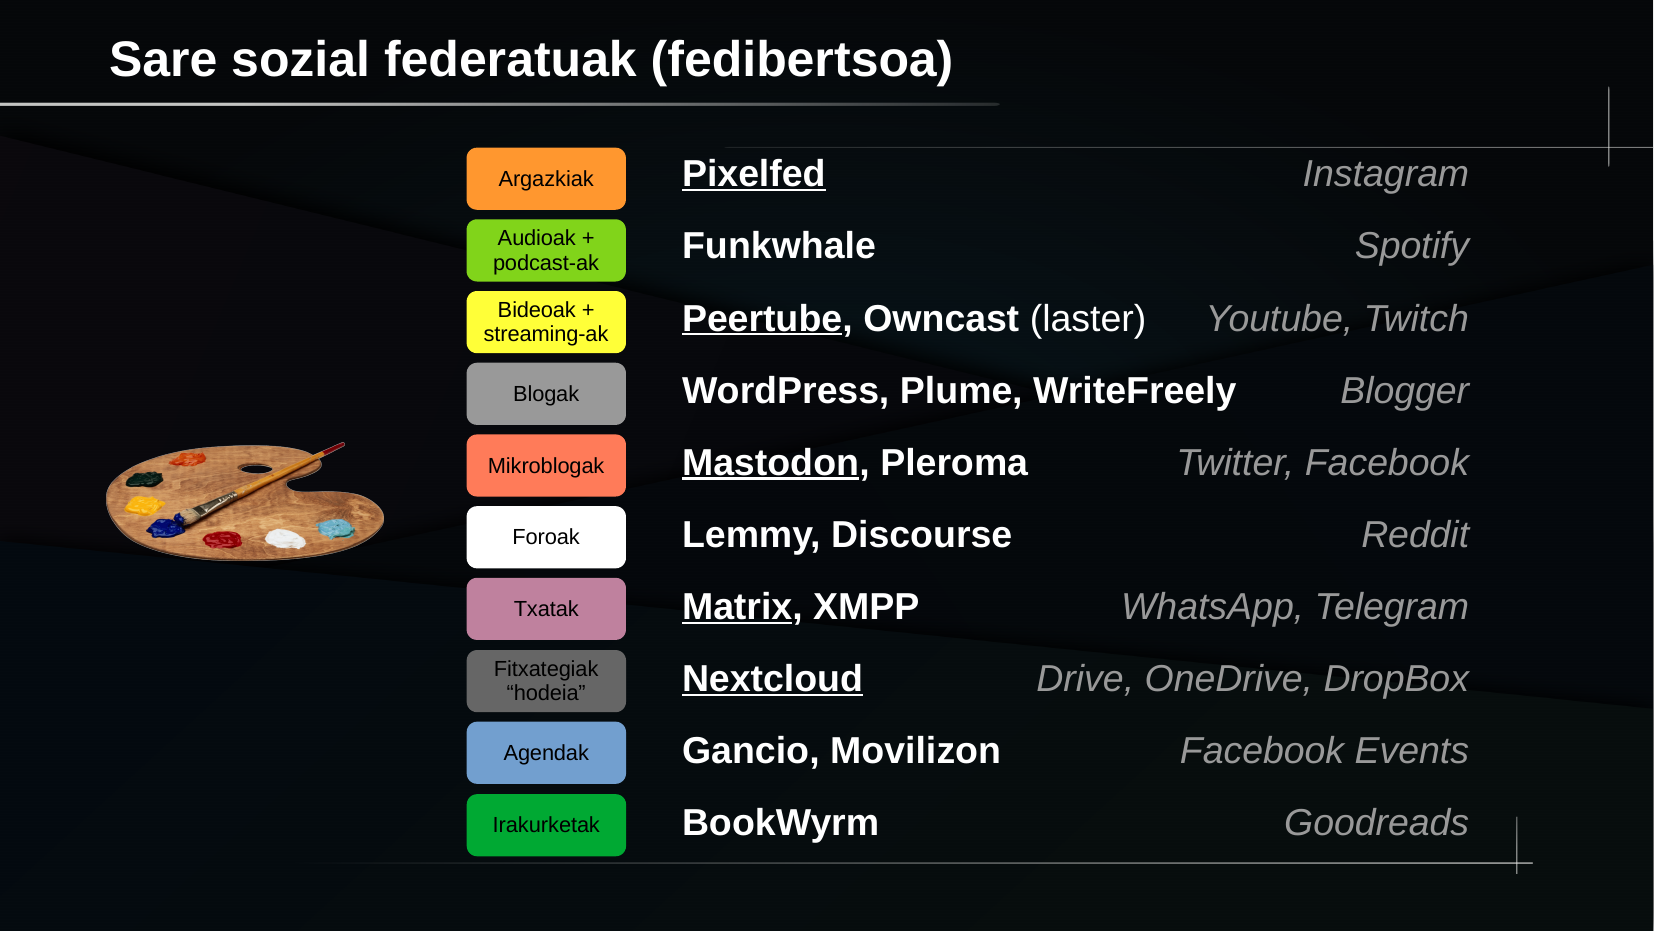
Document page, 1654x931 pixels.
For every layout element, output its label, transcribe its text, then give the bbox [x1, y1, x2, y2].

text_box Mikroblogak [466, 434, 626, 497]
text_box Instagram Spotify Youtube, Twitch Blogger Twitter, Facebook Reddit WhatsApp, Telegram Drive, OneDrive, DropBox Facebook Events Goodreads [1021, 145, 1489, 875]
text_box Bideoak + streaming-ak [466, 291, 626, 354]
text_box Foroak [466, 506, 626, 569]
text_box Blogak [466, 362, 626, 425]
text_box Irakurketak [466, 794, 627, 857]
text_box Fitxategiak “hodeia” [466, 650, 627, 713]
text_box Pixelfed Funkwhale Peertube, Owncast (laster) WordPress, Plume, WriteFreely Mastodon, Pleroma Lemmy, Discourse Matrix, XMPP Nextcloud Gancio, Movilizon BookWyrm [667, 145, 1021, 875]
text_box Sare sozial federatuak (fedibertsoa) [94, 23, 1512, 95]
text_box Agendak [466, 721, 627, 784]
text_box Txatak [466, 577, 626, 640]
picture [0, 0, 1654, 931]
text_box Argazkiak [466, 147, 626, 210]
text_box Audioak + podcast-ak [466, 219, 626, 282]
